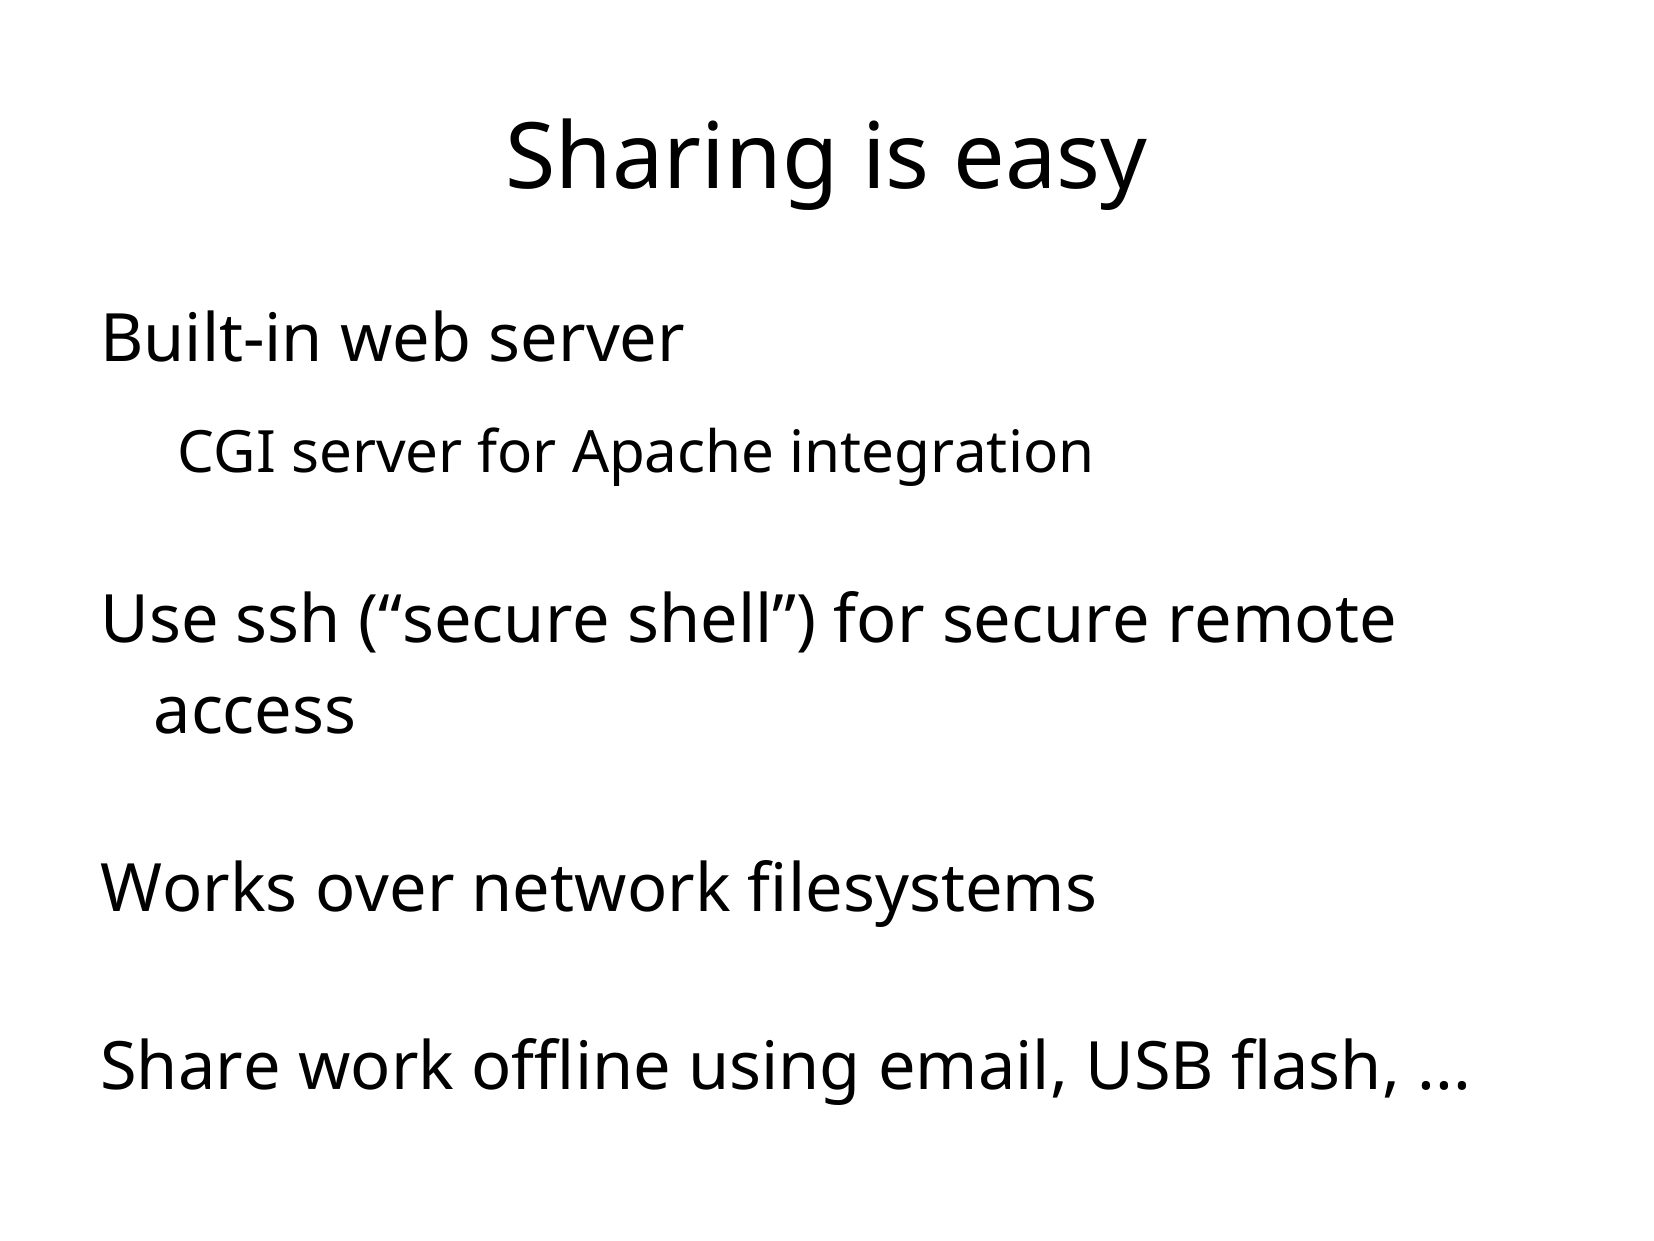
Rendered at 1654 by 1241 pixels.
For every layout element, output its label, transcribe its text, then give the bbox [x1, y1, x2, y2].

list Built-in web server CGI server for Apache integration Use ssh (“secure shell”) for secure remote access Works over network filesystems Share work offline using email, USB flash, ... [82, 290, 1571, 1109]
title Sharing is easy [82, 49, 1571, 257]
